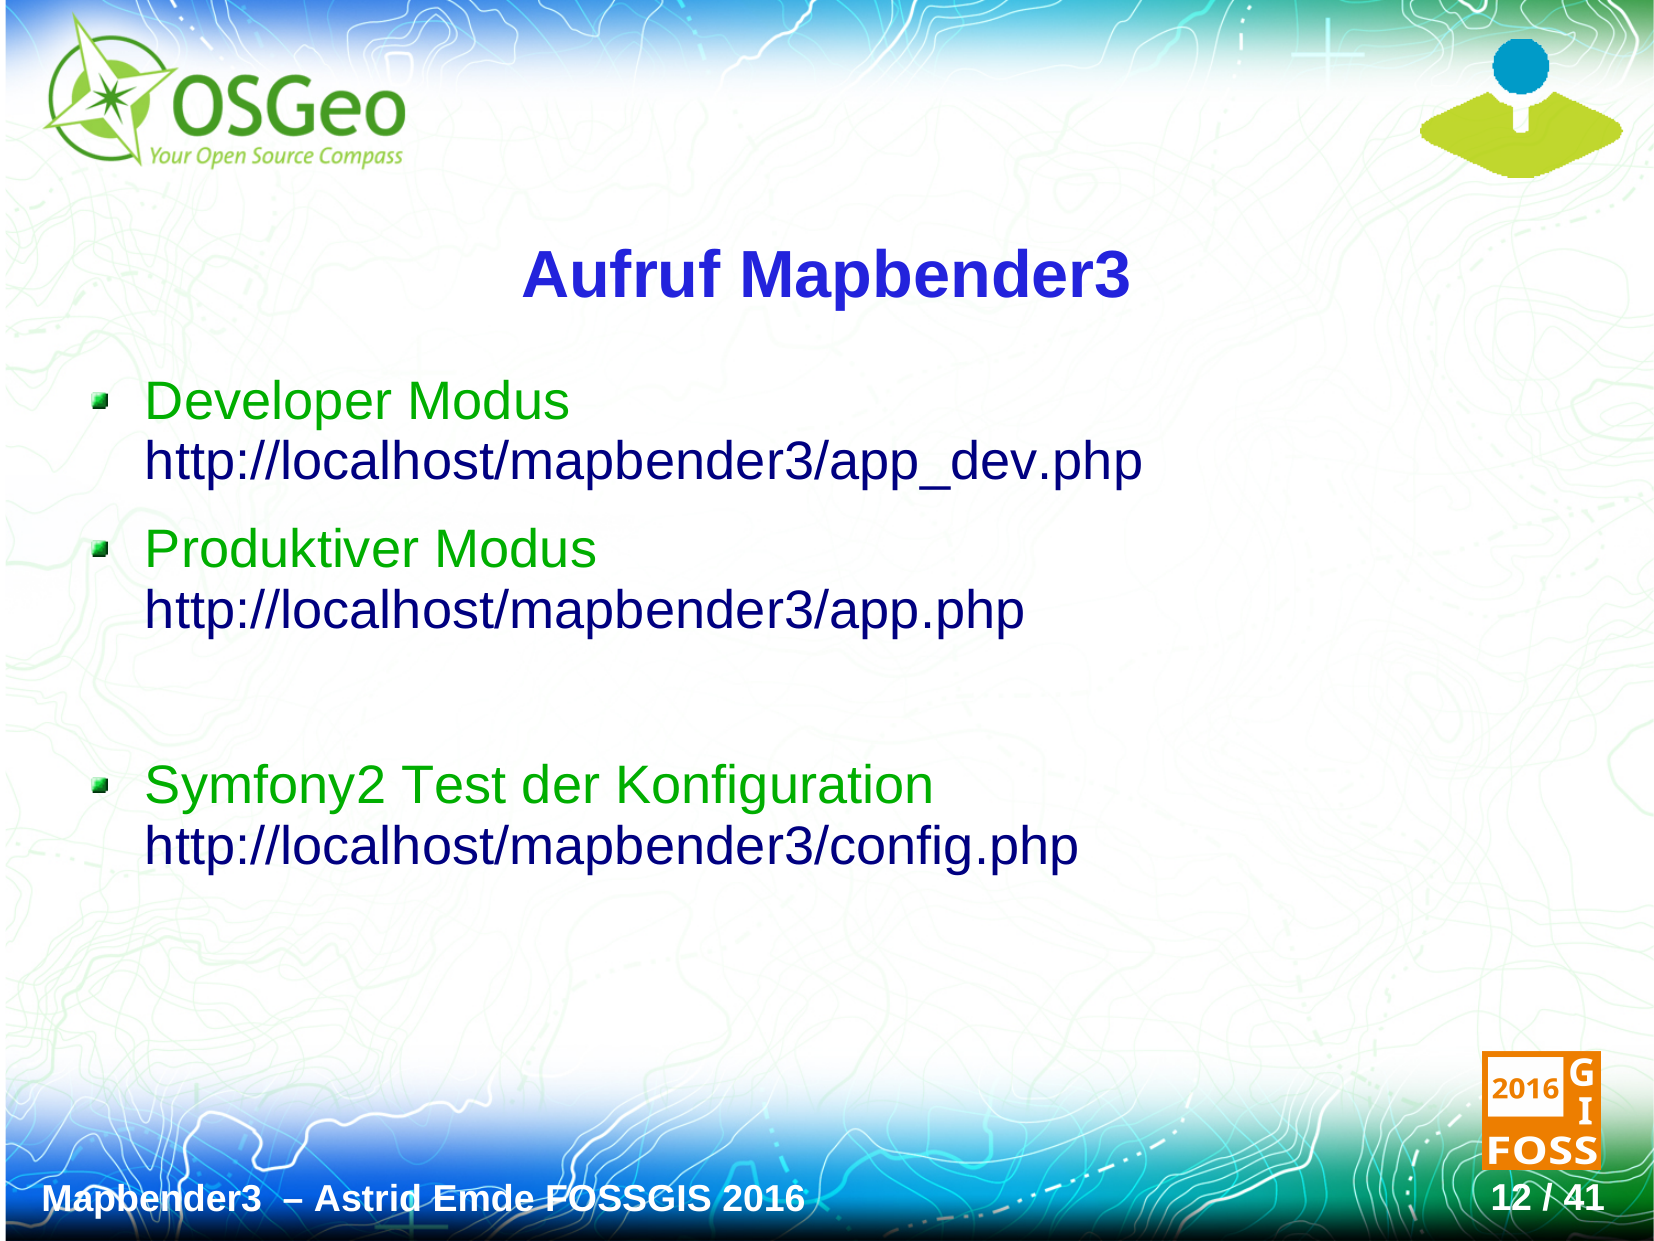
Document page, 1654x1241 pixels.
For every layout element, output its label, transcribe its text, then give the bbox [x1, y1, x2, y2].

picture [5, 0, 1654, 1241]
list Developer Modus http://localhost/mapbender3/app_dev.php Produktiver Modus http://localhost/mapbender3/app.php Symfony2 Test der Konfiguration http://localhost/mapbender3/config.php [74, 370, 1563, 1174]
title Aufruf Mapbender3 [82, 200, 1571, 349]
